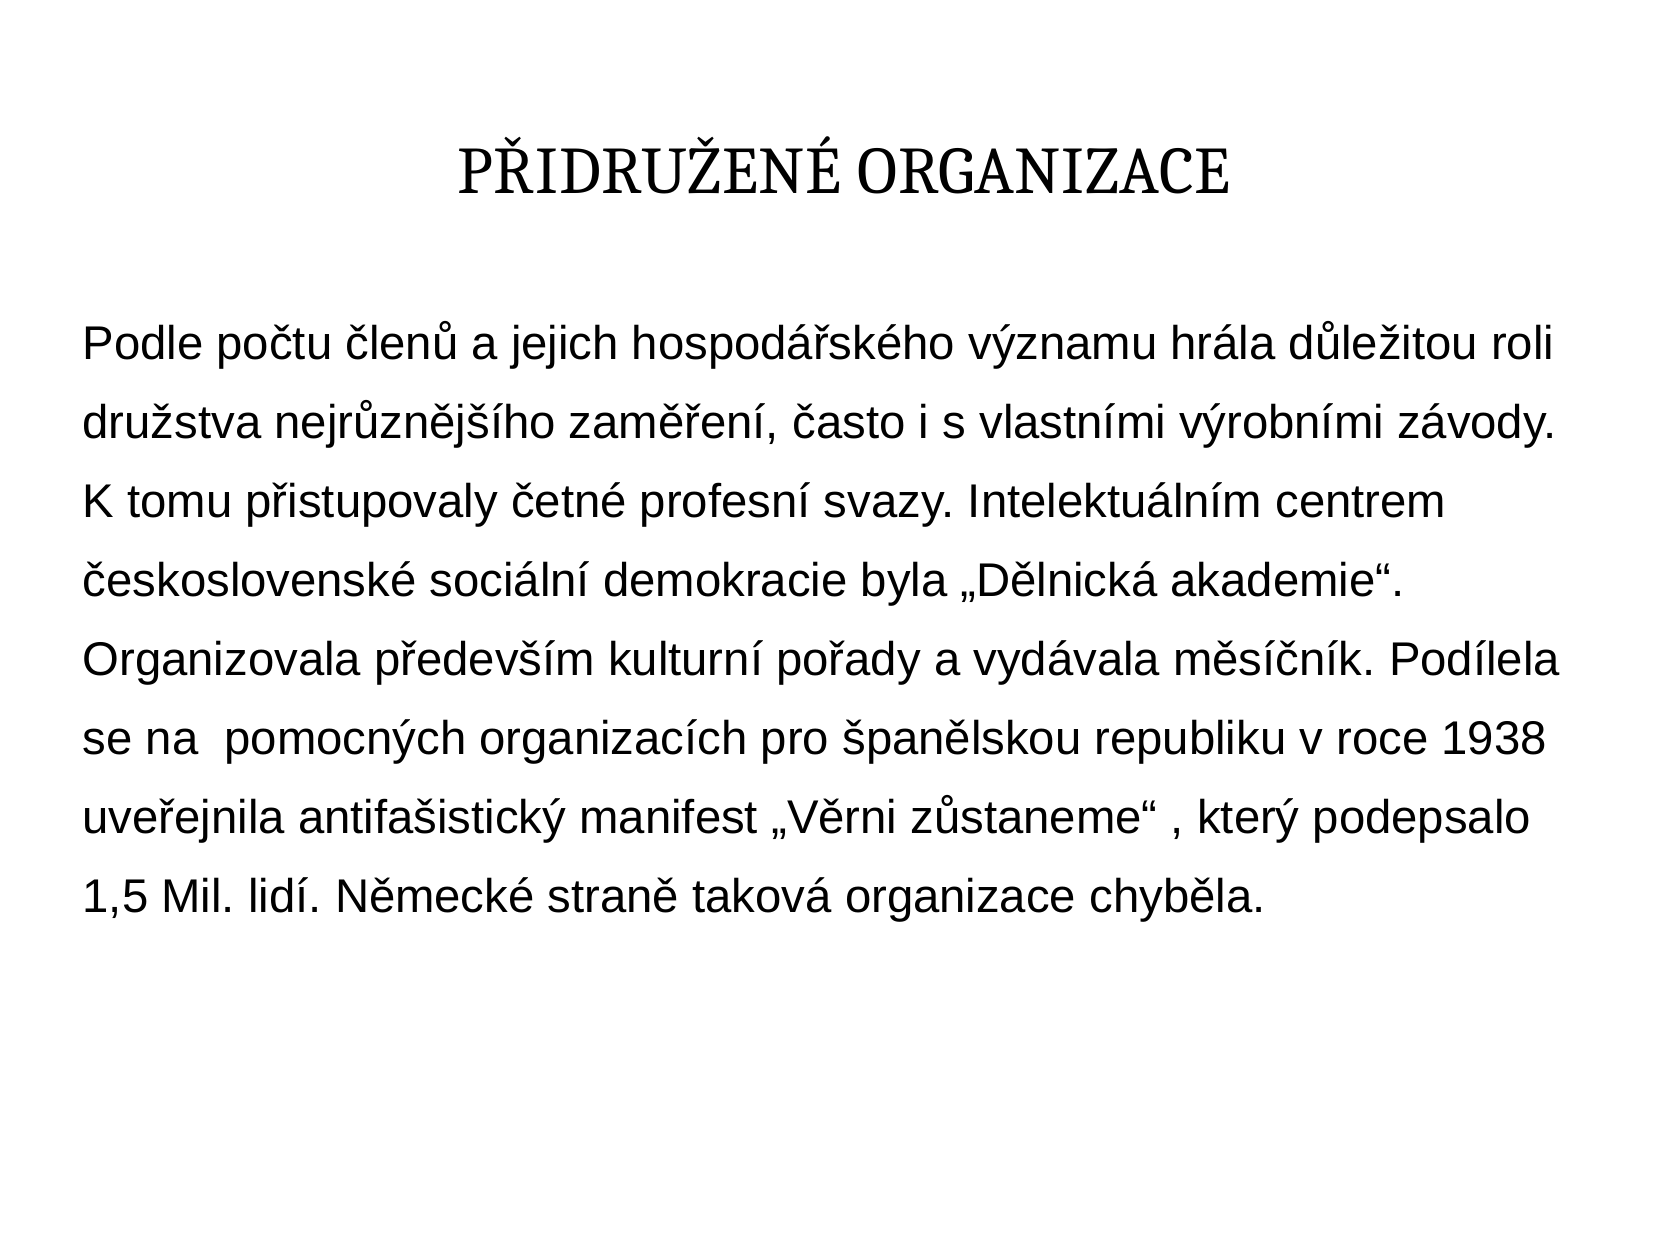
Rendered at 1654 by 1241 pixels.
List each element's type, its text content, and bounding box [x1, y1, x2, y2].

title Přidružené organizace [82, 49, 1571, 257]
list Podle počtu členů a jejich hospodářského významu hrála důležitou roli družstva nejrůznějšího zaměření, často i s vlastními výrobními závody. K tomu přistupovaly četné profesní svazy. Intelektuálním centrem československé sociální demokracie byla „Dělnická akademie“. Organizovala především kulturní pořady a vydávala měsíčník. Podílela se na pomocných organizacích pro španělskou republiku v roce 1938 uveřejnila antifašistický manifest „Věrni zůstaneme“ , který podepsalo 1,5 Mil. lidí. Německé straně taková organizace chyběla. [82, 290, 1571, 1010]
